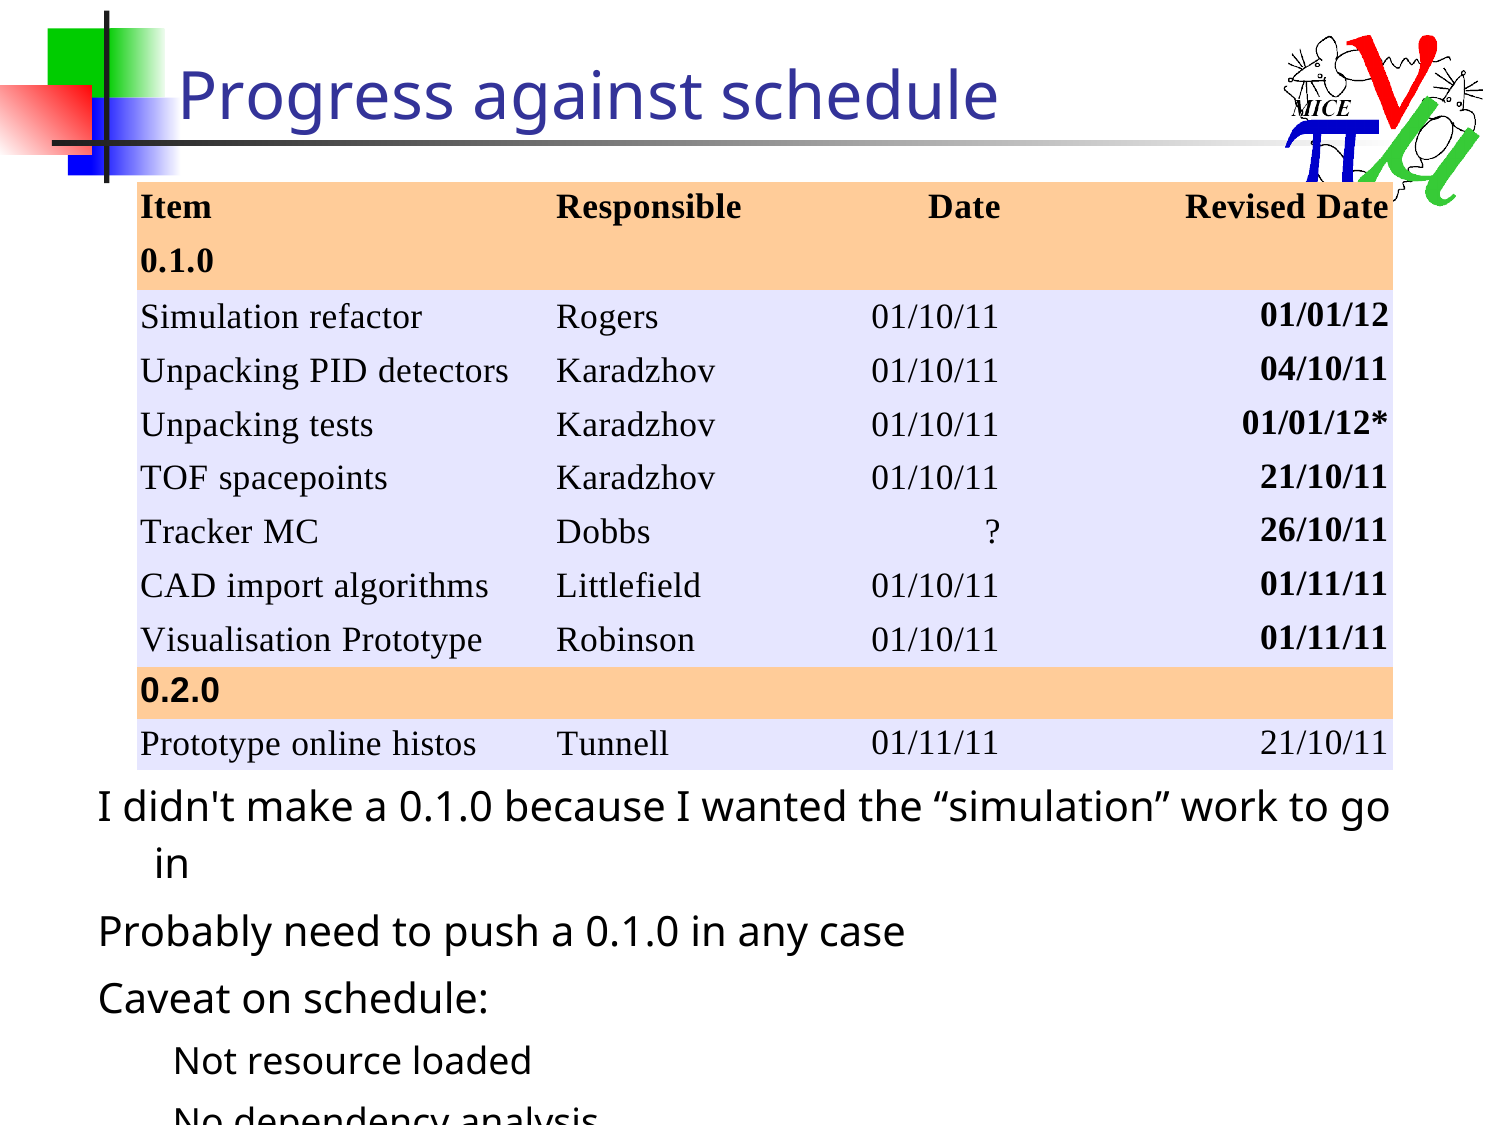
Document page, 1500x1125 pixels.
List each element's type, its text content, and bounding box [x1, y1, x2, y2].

title Progress against schedule [162, 0, 1441, 188]
list I didn't make a 0.1.0 because I wanted the “simulation” work to go in Probably need to push a 0.1.0 in any case Caveat on schedule: Not resource loaded No dependency analysis Not robust [82, 769, 1428, 1125]
picture [1397, 5, 1500, 251]
chart [136, 182, 1397, 769]
